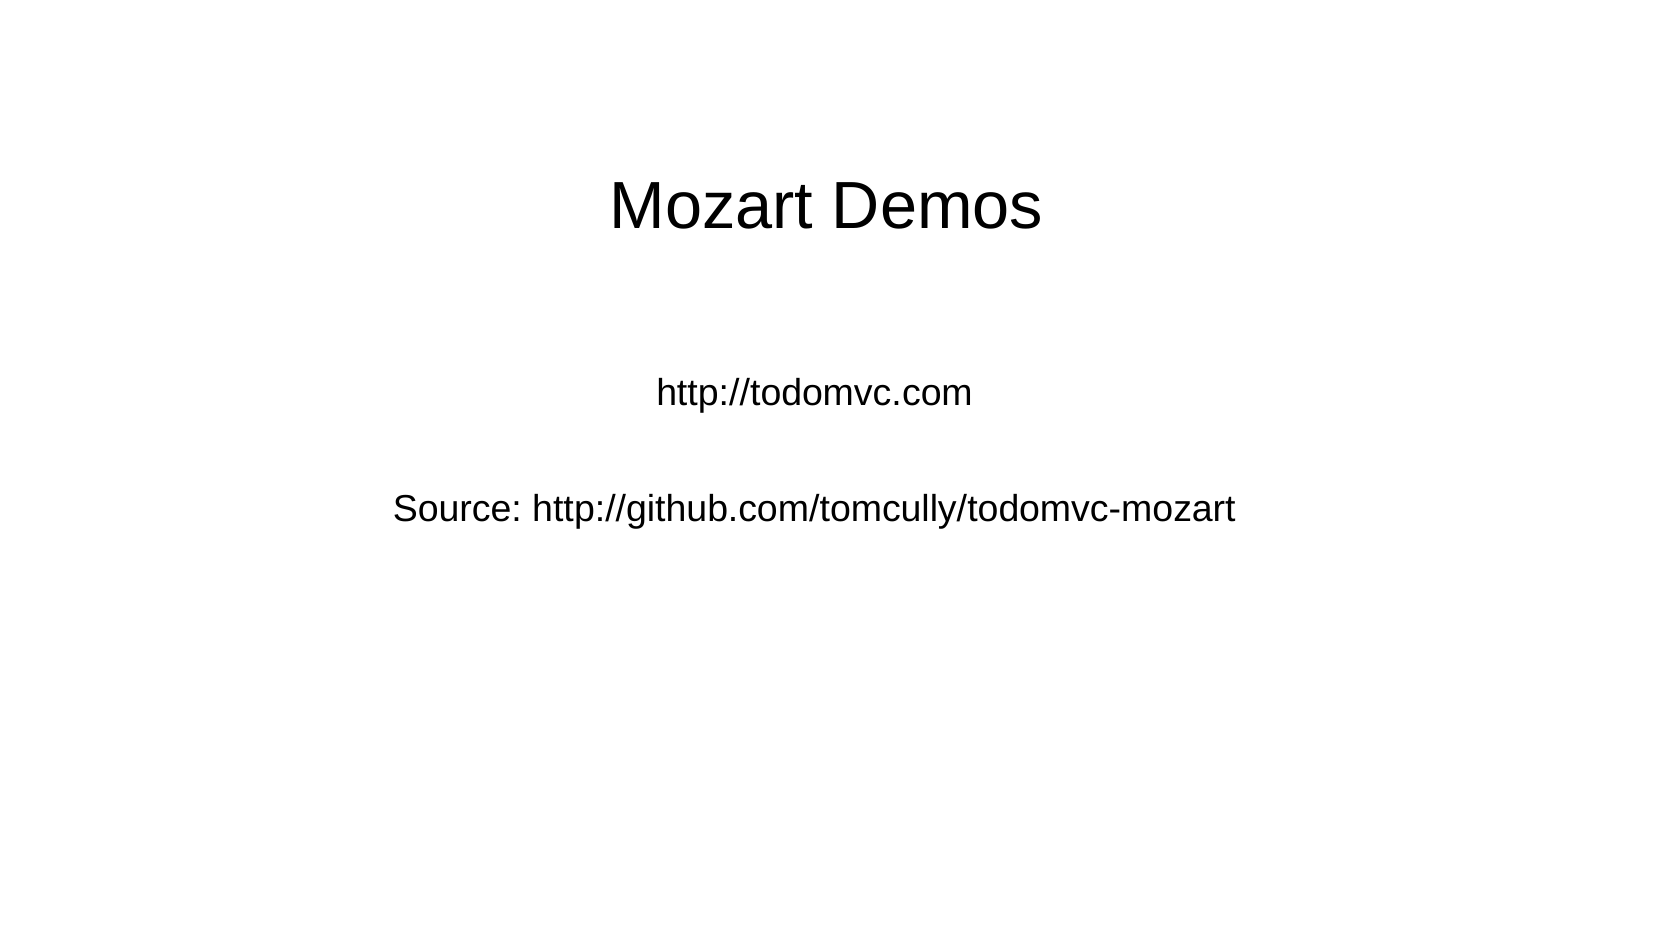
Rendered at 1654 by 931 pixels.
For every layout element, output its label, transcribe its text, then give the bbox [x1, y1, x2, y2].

text_box Source: http://github.com/tomcully/todomvc-mozart [378, 480, 1252, 538]
text_box http://todomvc.com [641, 363, 1228, 426]
title Mozart Demos [82, 102, 1571, 310]
